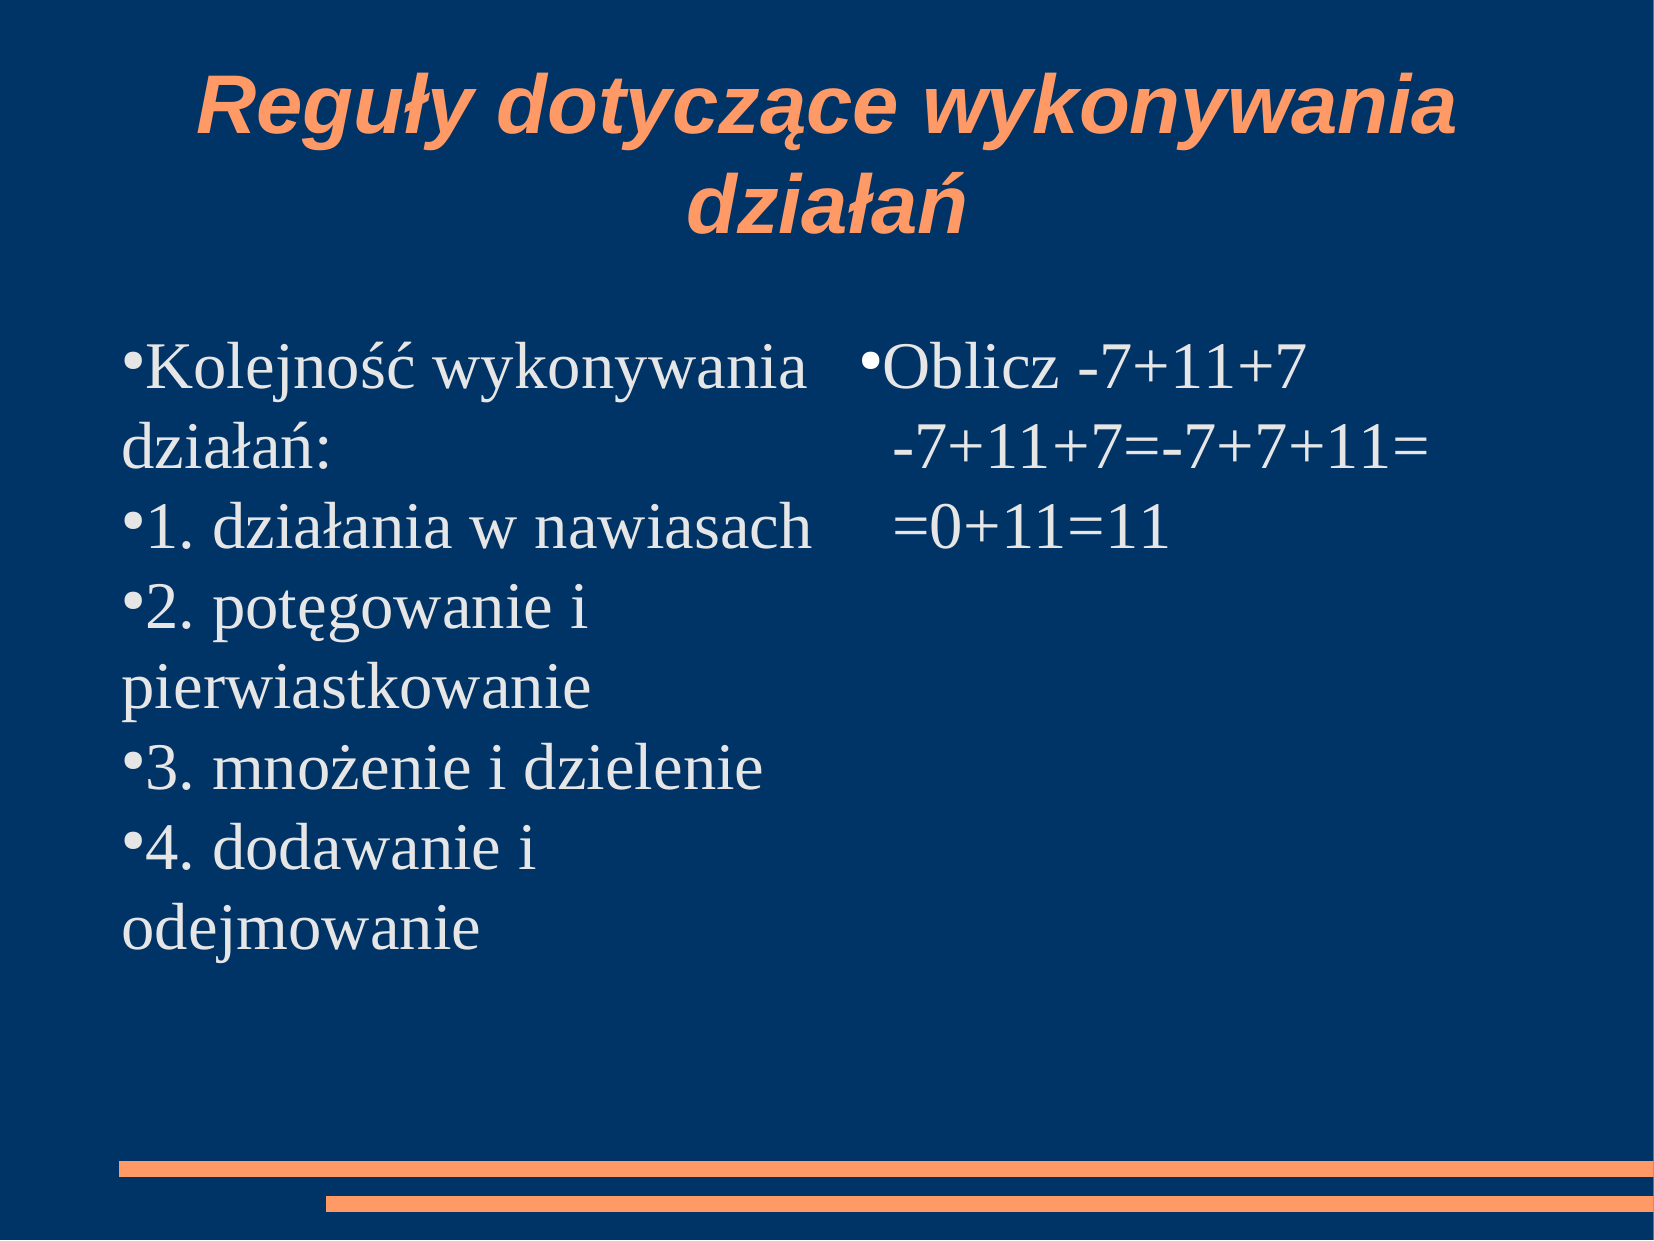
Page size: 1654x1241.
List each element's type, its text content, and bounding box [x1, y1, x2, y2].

list Oblicz -7+11+7 -7+11+7=-7+7+11= =0+11=11 [858, 321, 1562, 1211]
list Kolejność wykonywania działań: 1. działania w nawiasach 2. potęgowanie i pierwiastkowanie 3. mnożenie i dzielenie 4. dodawanie i odejmowanie [121, 321, 824, 1132]
title Reguły dotyczące wykonywania działań [121, 46, 1534, 254]
